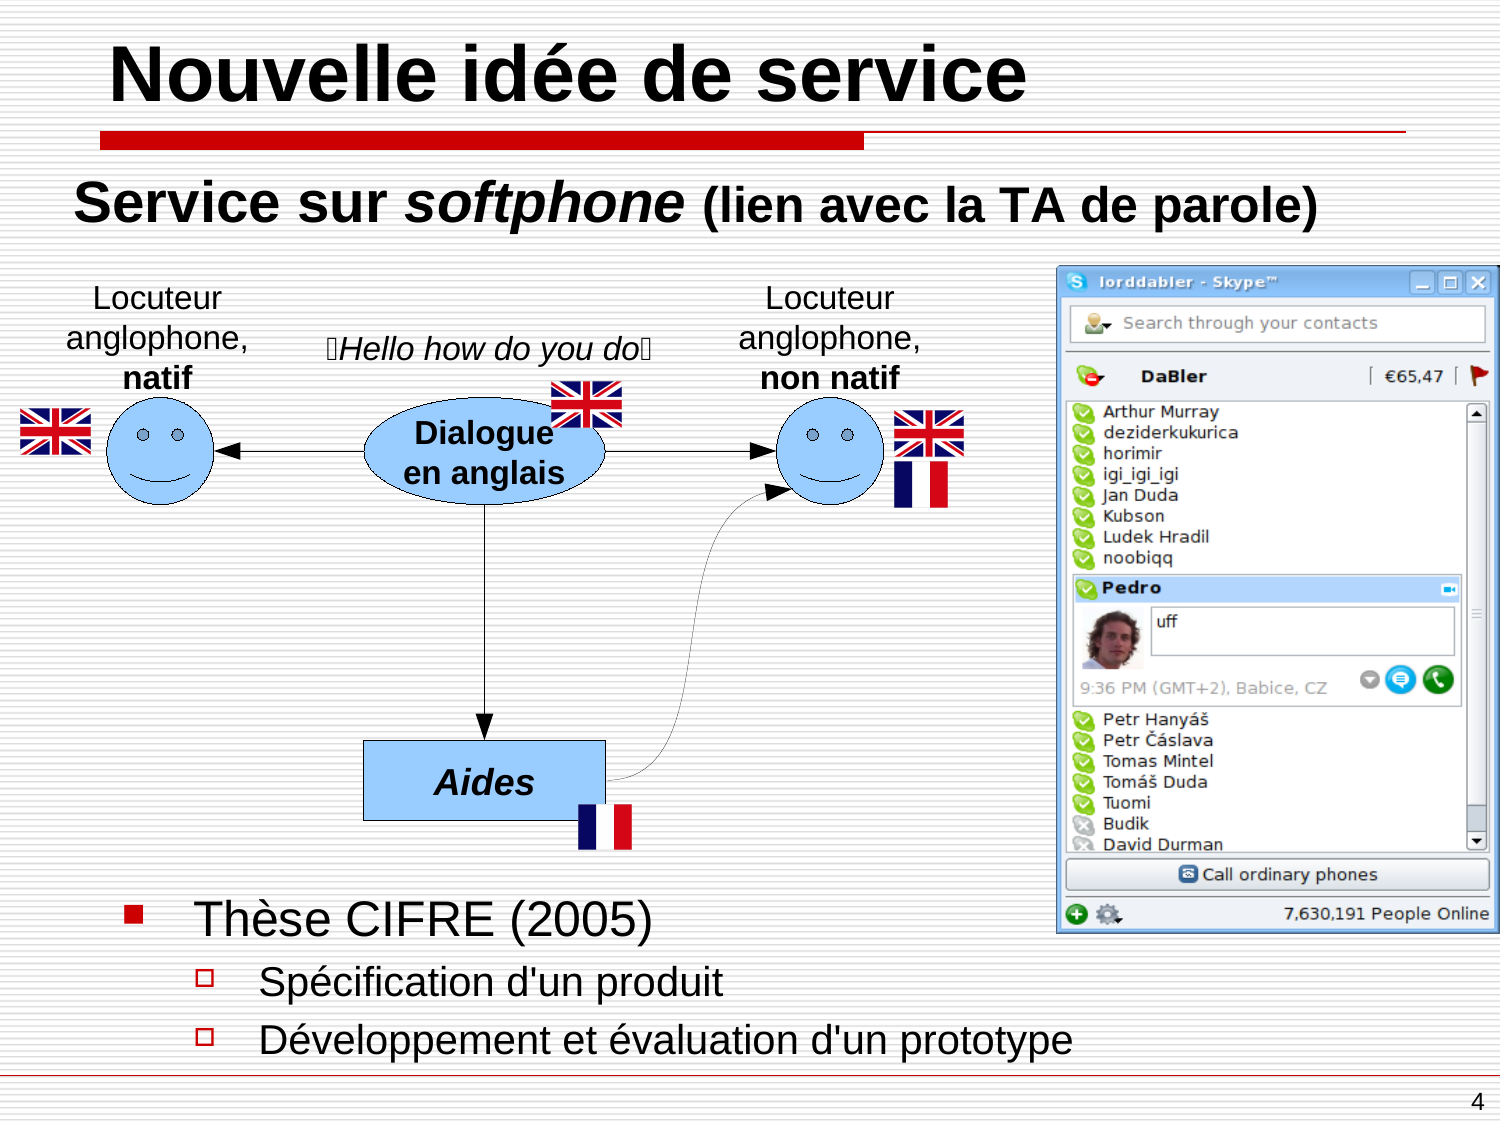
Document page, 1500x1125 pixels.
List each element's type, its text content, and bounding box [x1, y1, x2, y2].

text_box Aides [363, 740, 606, 804]
list Service sur softphone (lien avec la TA de parole) [59, 162, 1447, 266]
picture [196, 375, 794, 451]
list Thèse CIFRE (2005) Spécification d'un produit Développement et évaluation d'un prototype [29, 804, 1418, 1081]
text_box Locuteur anglophone, non natif [722, 268, 938, 410]
text_box [106, 410, 214, 505]
text_box Hello how do you do [154, 319, 825, 375]
picture [0, 1076, 1500, 1125]
picture [485, 452, 790, 780]
picture [0, 0, 1500, 1075]
text_box Dialogue en anglais [363, 397, 606, 505]
text_box [776, 410, 884, 505]
text_box Locuteur anglophone, natif [36, 268, 278, 410]
title Nouvelle idée de service [94, 21, 1407, 126]
